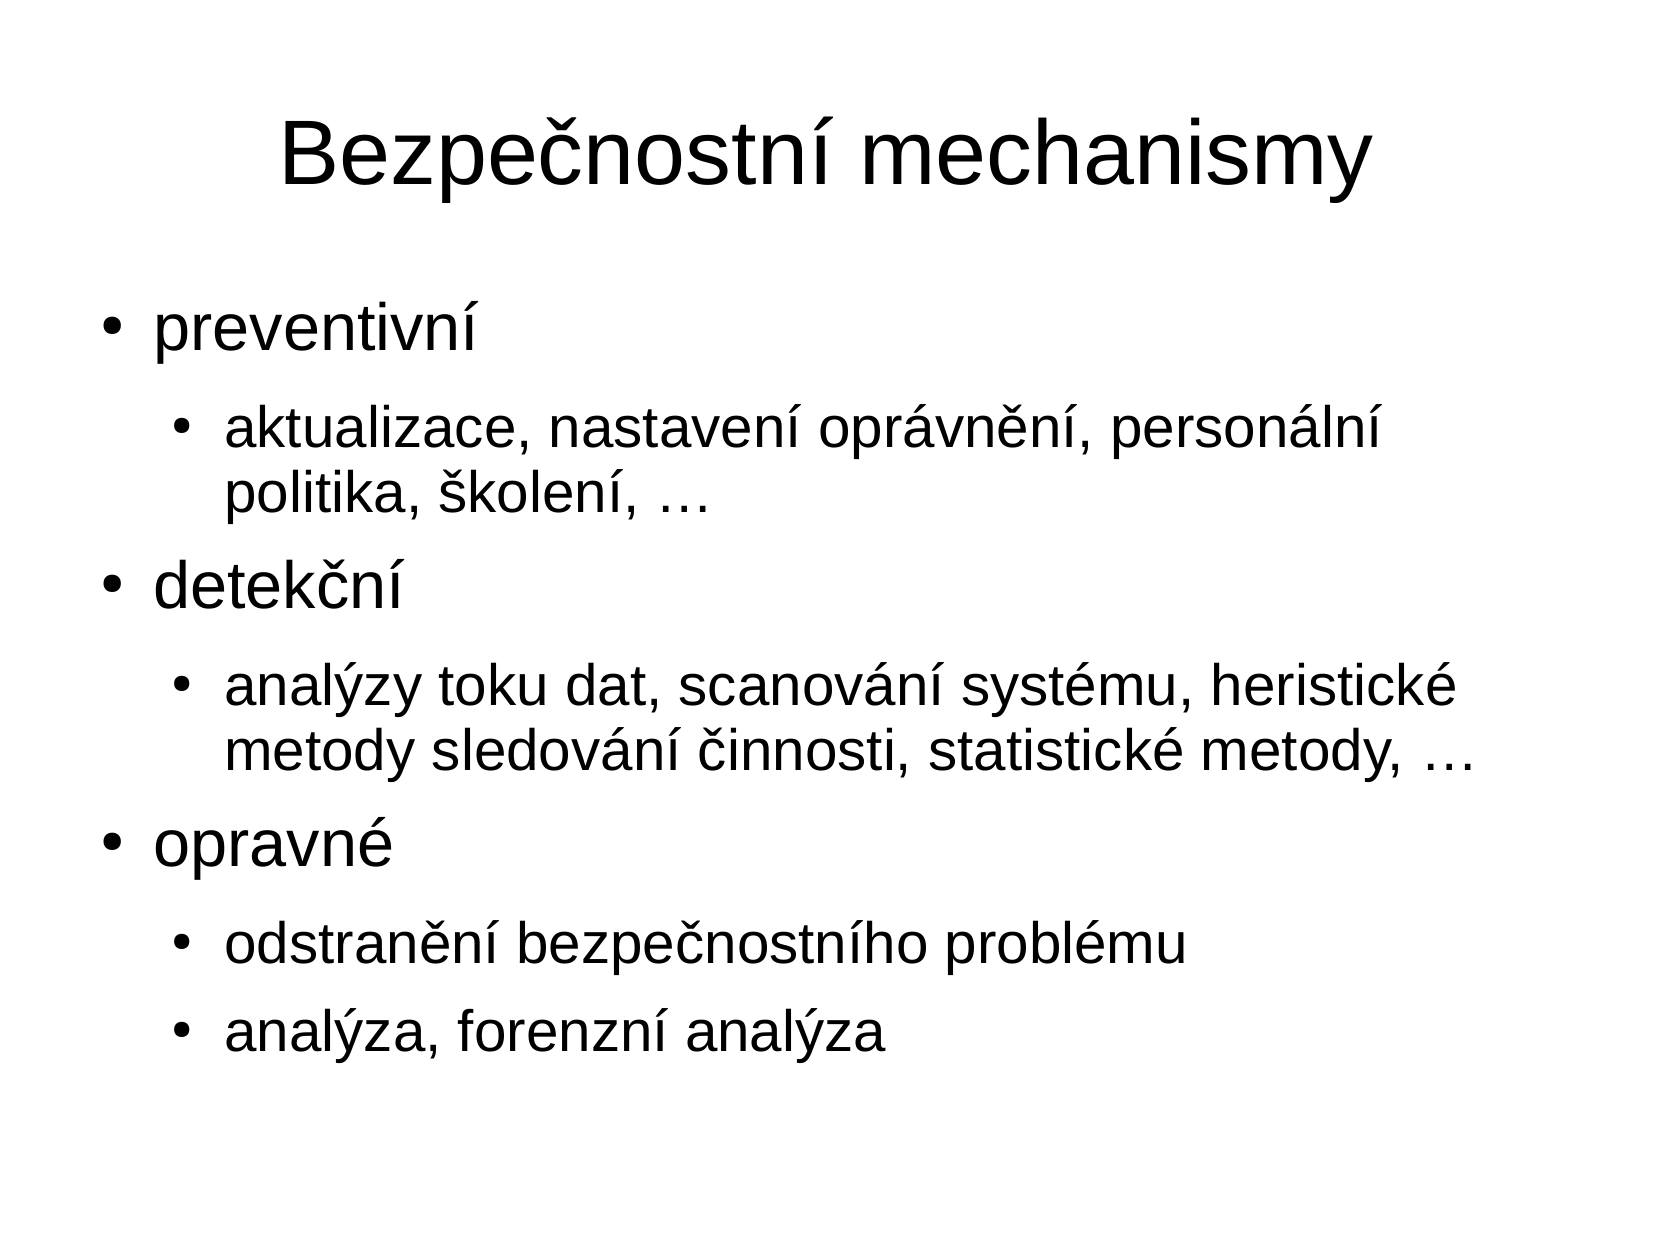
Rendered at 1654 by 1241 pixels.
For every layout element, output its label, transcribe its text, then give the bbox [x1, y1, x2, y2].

list preventivní aktualizace, nastavení oprávnění, personální politika, školení, … detekční analýzy toku dat, scanování systému, heristické metody sledování činnosti, statistické metody, … opravné odstranění bezpečnostního problému analýza, forenzní analýza [82, 290, 1571, 1094]
title Bezpečnostní mechanismy [82, 56, 1571, 250]
